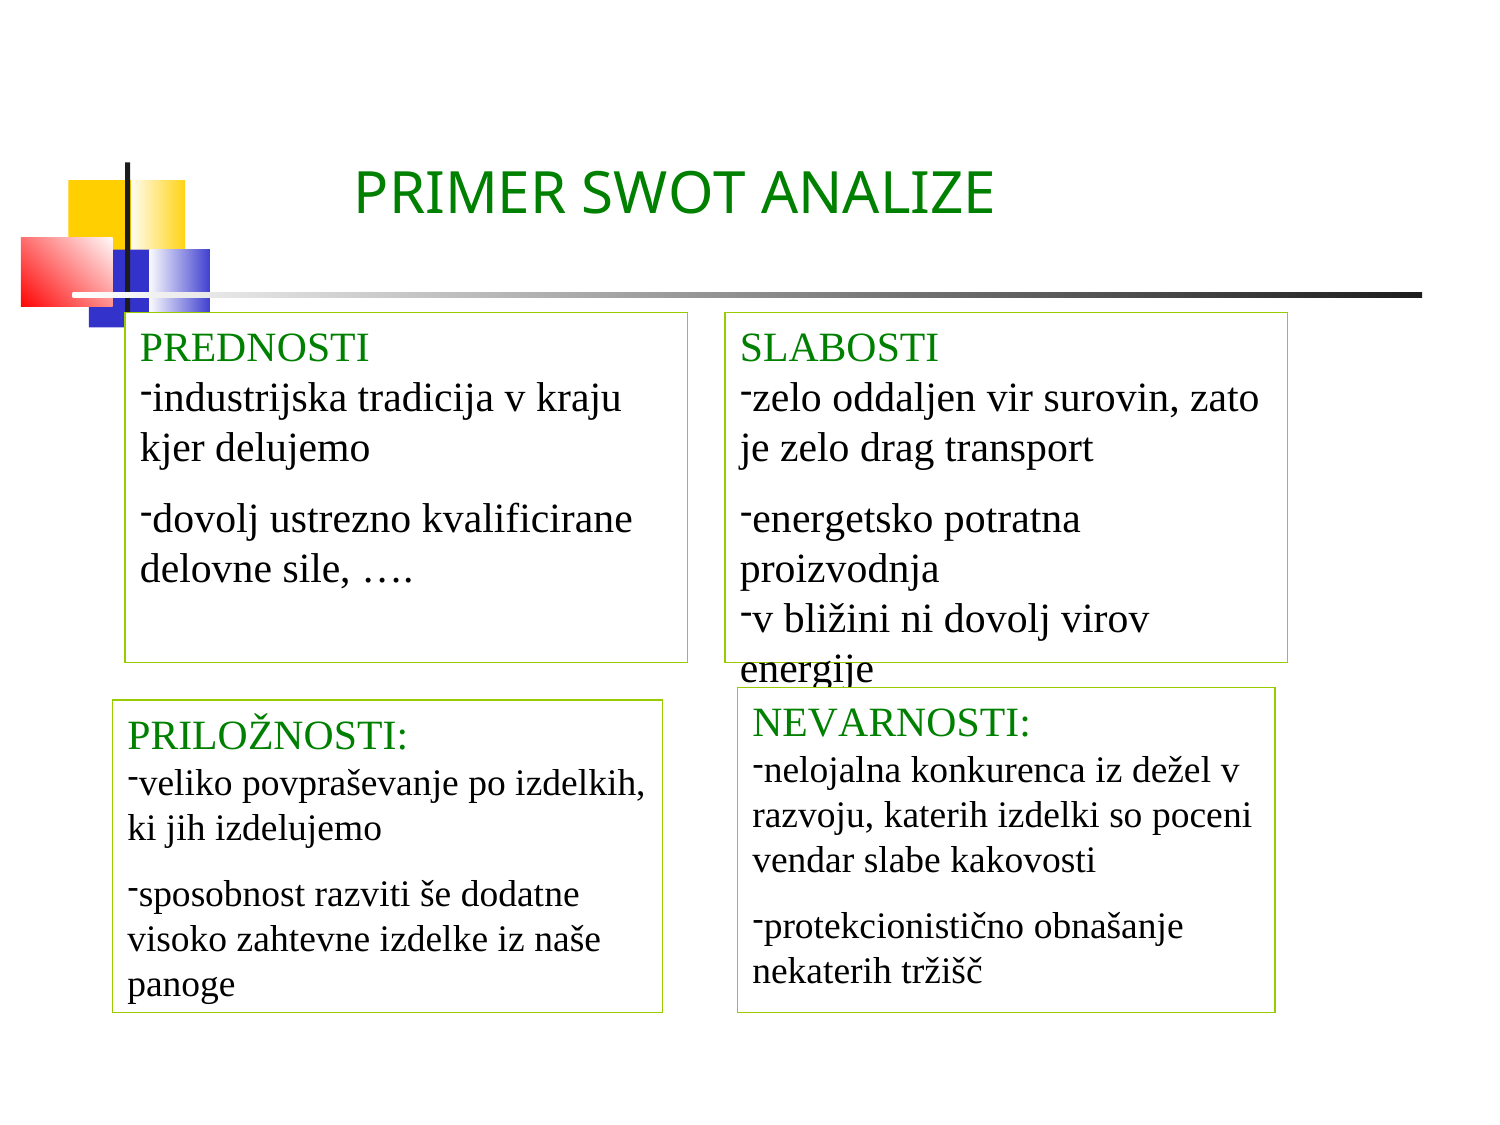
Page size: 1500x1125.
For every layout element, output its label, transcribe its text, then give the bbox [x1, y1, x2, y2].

text_box NEVARNOSTI: nelojalna konkurenca iz dežel v razvoju, katerih izdelki so poceni vendar slabe kakovosti protekcionistično obnašanje nekaterih tržišč [737, 687, 1276, 1013]
text_box PRILOŽNOSTI: veliko povpraševanje po izdelkih, ki jih izdelujemo sposobnost razviti še dodatne visoko zahtevne izdelke iz naše panoge [112, 699, 663, 1013]
text_box PREDNOSTI industrijska tradicija v kraju kjer delujemo dovolj ustrezno kvalificirane delovne sile, …. [124, 312, 688, 663]
text_box SLABOSTI zelo oddaljen vir surovin, zato je zelo drag transport energetsko potratna proizvodnja v bližini ni dovolj virov energije [724, 312, 1288, 663]
title PRIMER SWOT ANALIZE [0, 44, 1351, 233]
